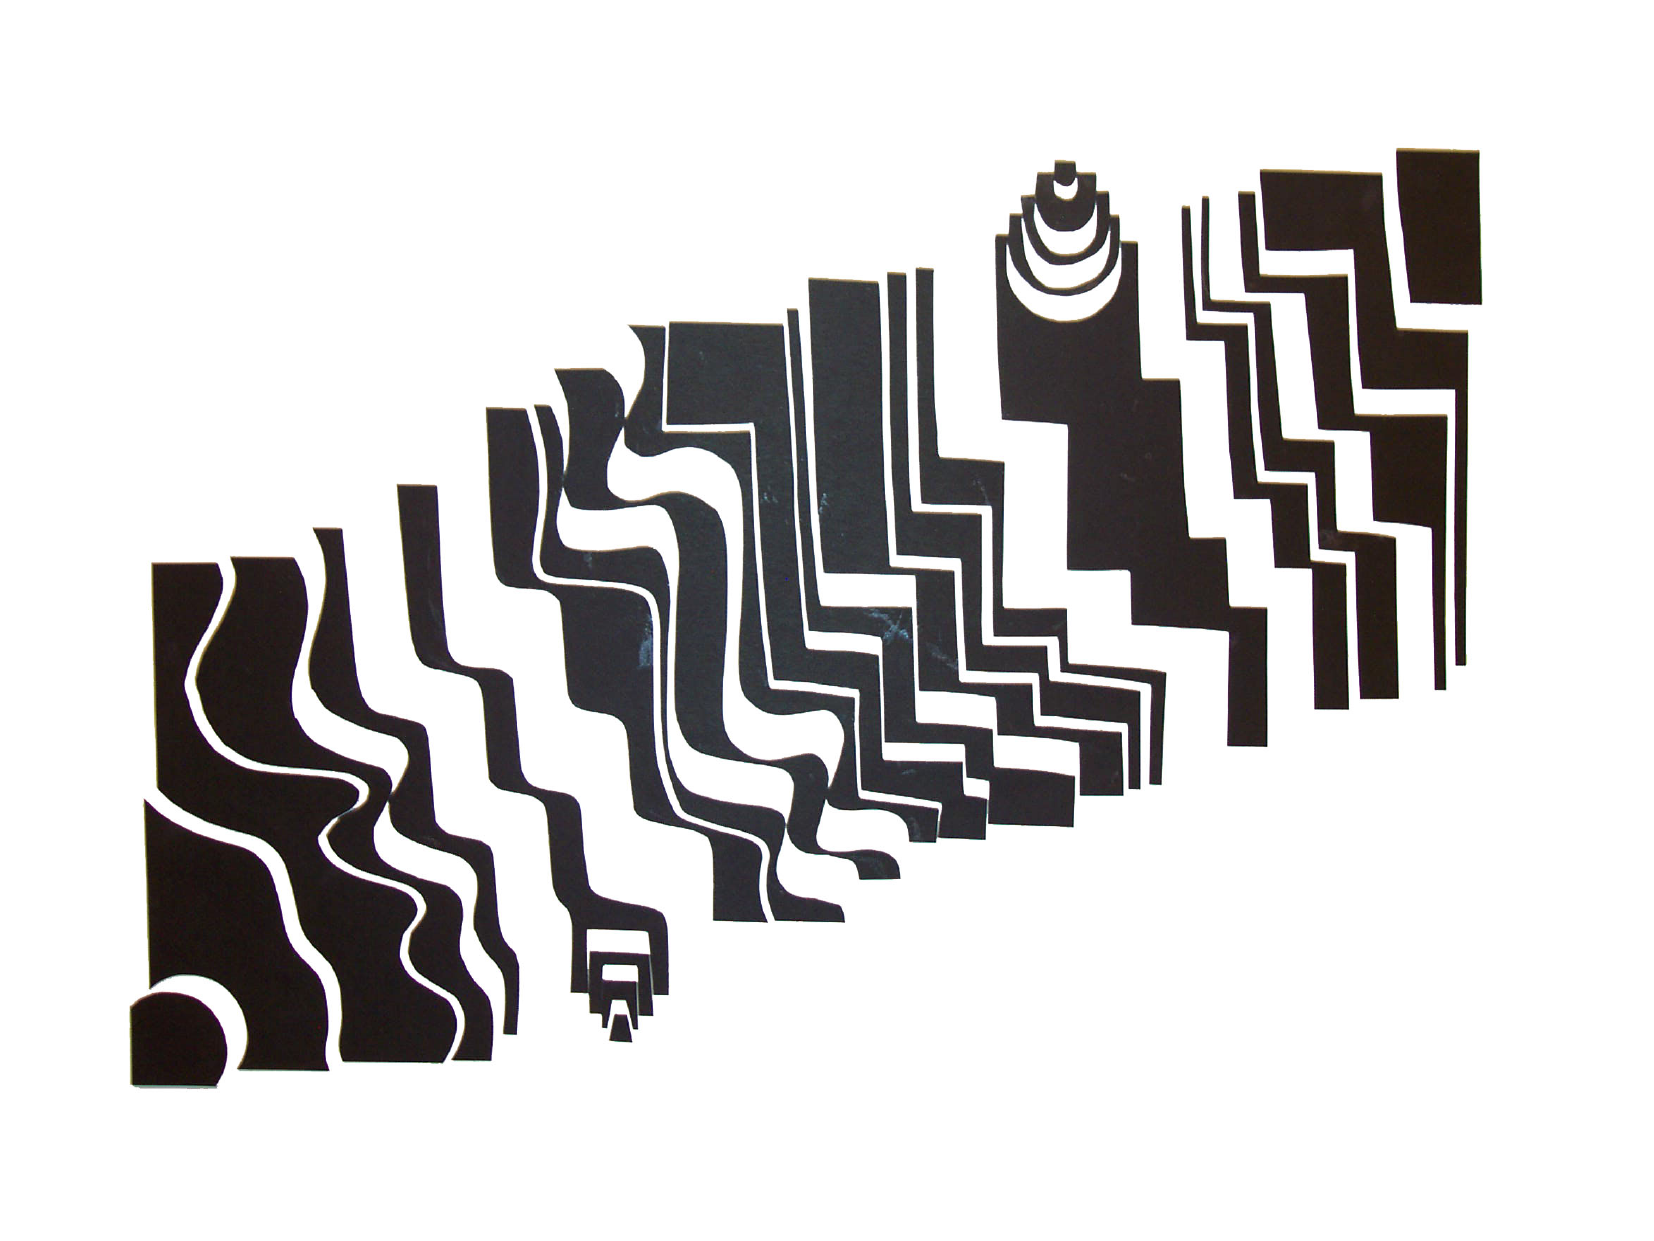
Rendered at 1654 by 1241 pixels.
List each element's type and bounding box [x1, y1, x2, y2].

picture [118, 137, 1494, 1093]
